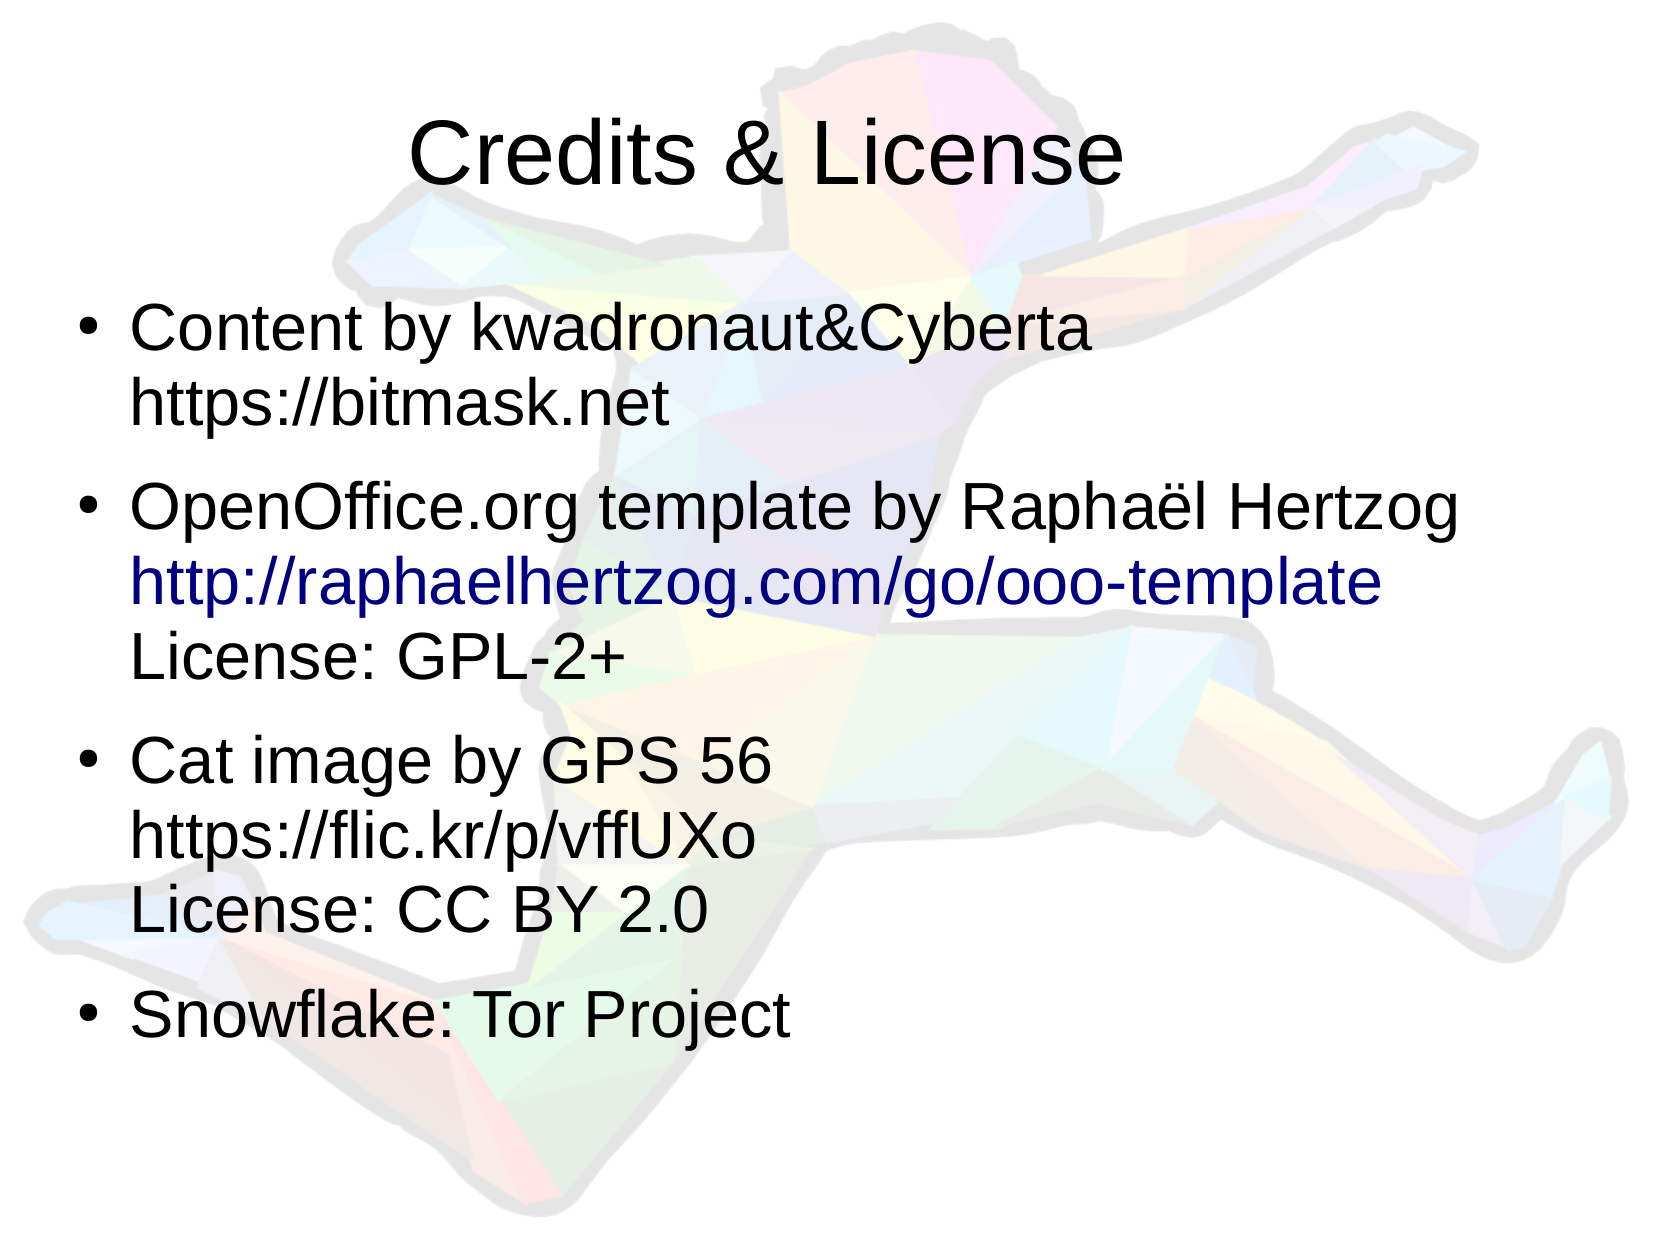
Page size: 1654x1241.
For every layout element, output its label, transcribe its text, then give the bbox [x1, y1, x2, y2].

title Credits & License [58, 49, 1477, 257]
list Content by kwadronaut&Cyberta https://bitmask.net OpenOffice.org template by Raphaël Hertzog http://raphaelhertzog.com/go/ooo-template License: GPL-2+ Cat image by GPS 56 https://flic.kr/p/vffUXo License: CC BY 2.0 Snowflake: Tor Project [58, 290, 1477, 1109]
